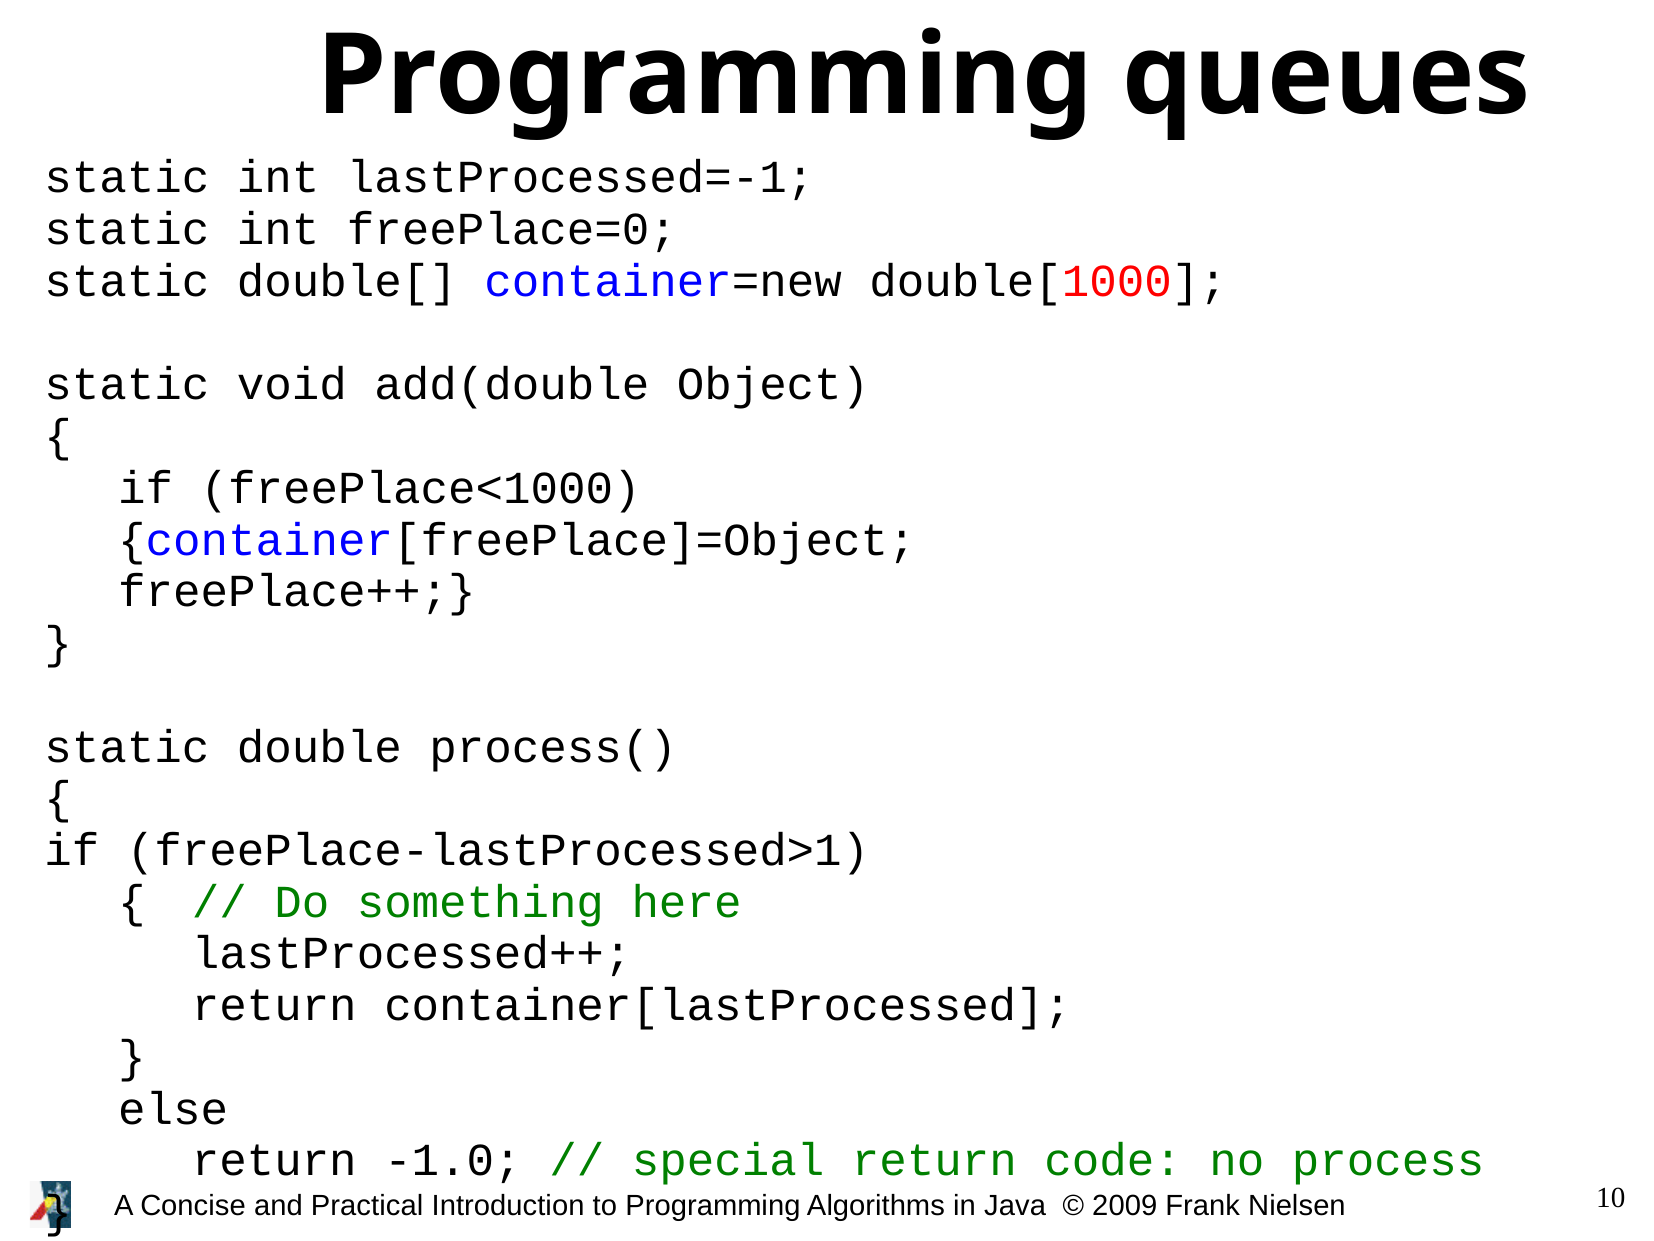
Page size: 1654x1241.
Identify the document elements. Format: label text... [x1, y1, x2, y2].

text_box Programming queues [301, 0, 1654, 160]
text_box static int lastProcessed=-1; static int freePlace=0; static double[] container=new double[1000]; static void add(double Object) { if (freePlace<1000) {container[freePlace]=Object; freePlace++;} } static double process() { if (freePlace-lastProcessed>1) { // Do something here lastProcessed++; return container[lastProcessed]; } else return -1.0; // special return code: no process } [29, 147, 1536, 1236]
